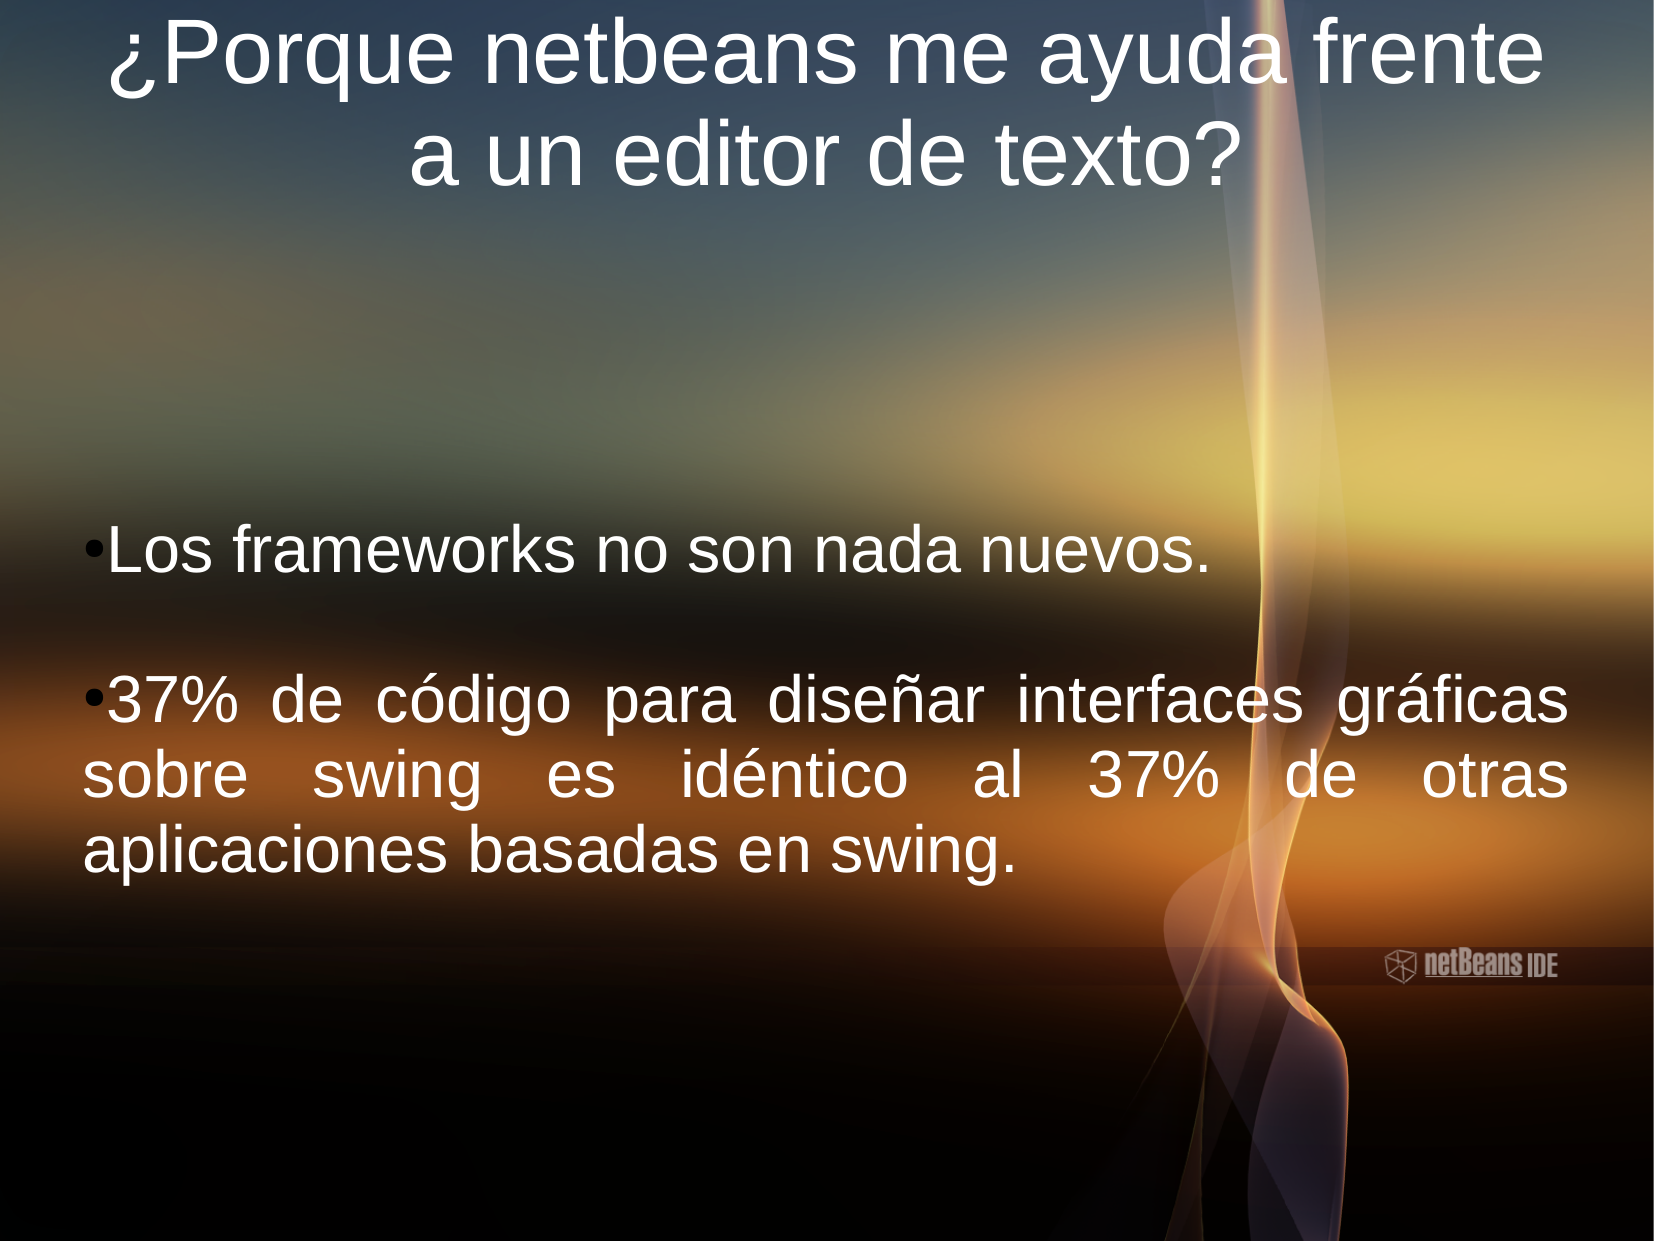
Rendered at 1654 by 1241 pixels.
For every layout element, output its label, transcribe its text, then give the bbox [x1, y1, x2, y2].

picture [0, 0, 1654, 1241]
subtitle Los frameworks no son nada nuevos. 37% de código para diseñar interfaces gráficas sobre swing es idéntico al 37% de otras aplicaciones basadas en swing. [82, 297, 1571, 1102]
title ¿Porque netbeans me ayuda frente a un editor de texto? [82, 0, 1571, 297]
